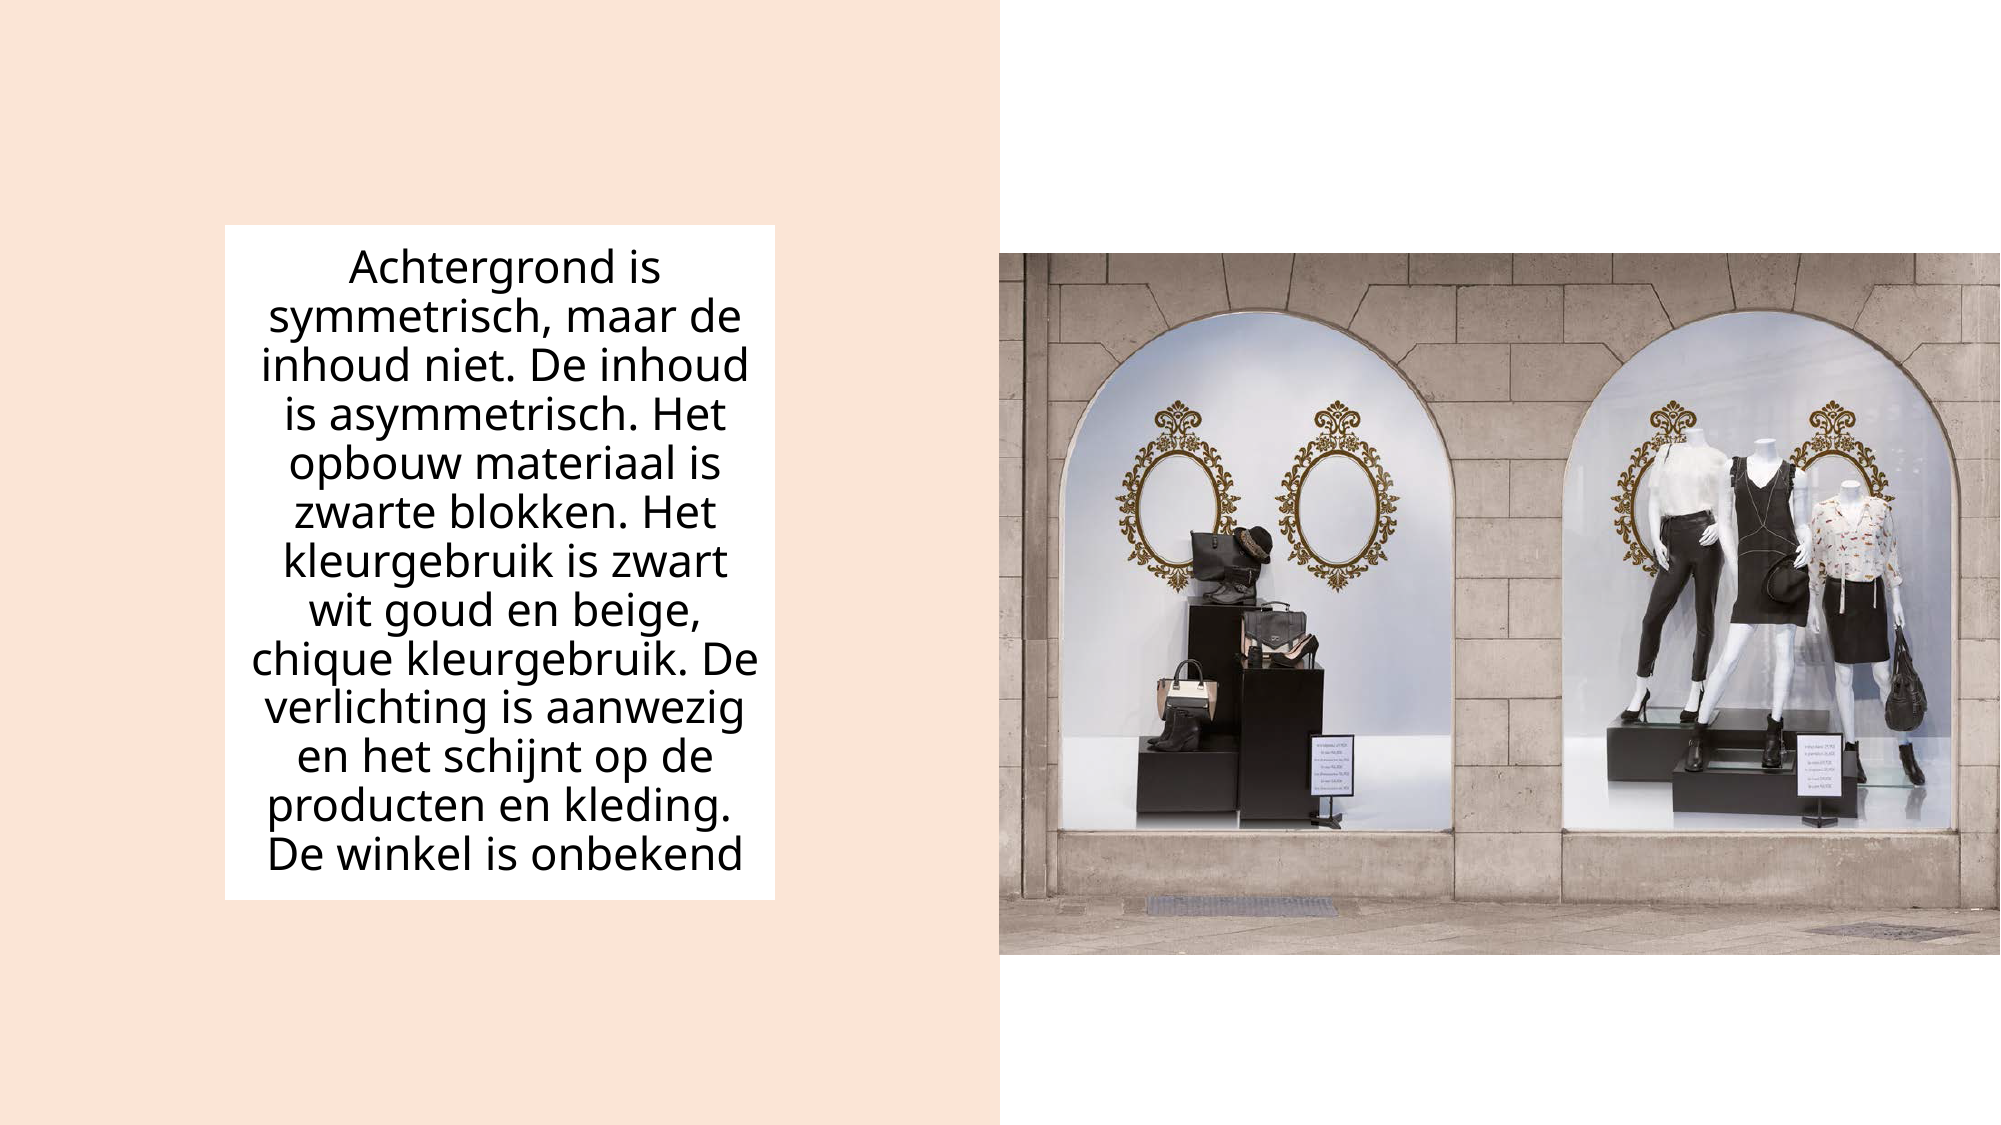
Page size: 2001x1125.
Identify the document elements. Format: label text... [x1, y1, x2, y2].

title Achtergrond is symmetrisch, maar de inhoud niet. De inhoud is asymmetrisch. Het opbouw materiaal is zwarte blokken. Het kleurgebruik is zwart wit goud en beige, chique kleurgebruik. De verlichting is aanwezig en het schijnt op de producten en kleding. De winkel is onbekend [235, 224, 776, 901]
picture [999, 253, 2000, 955]
text_box [0, 0, 2000, 1125]
